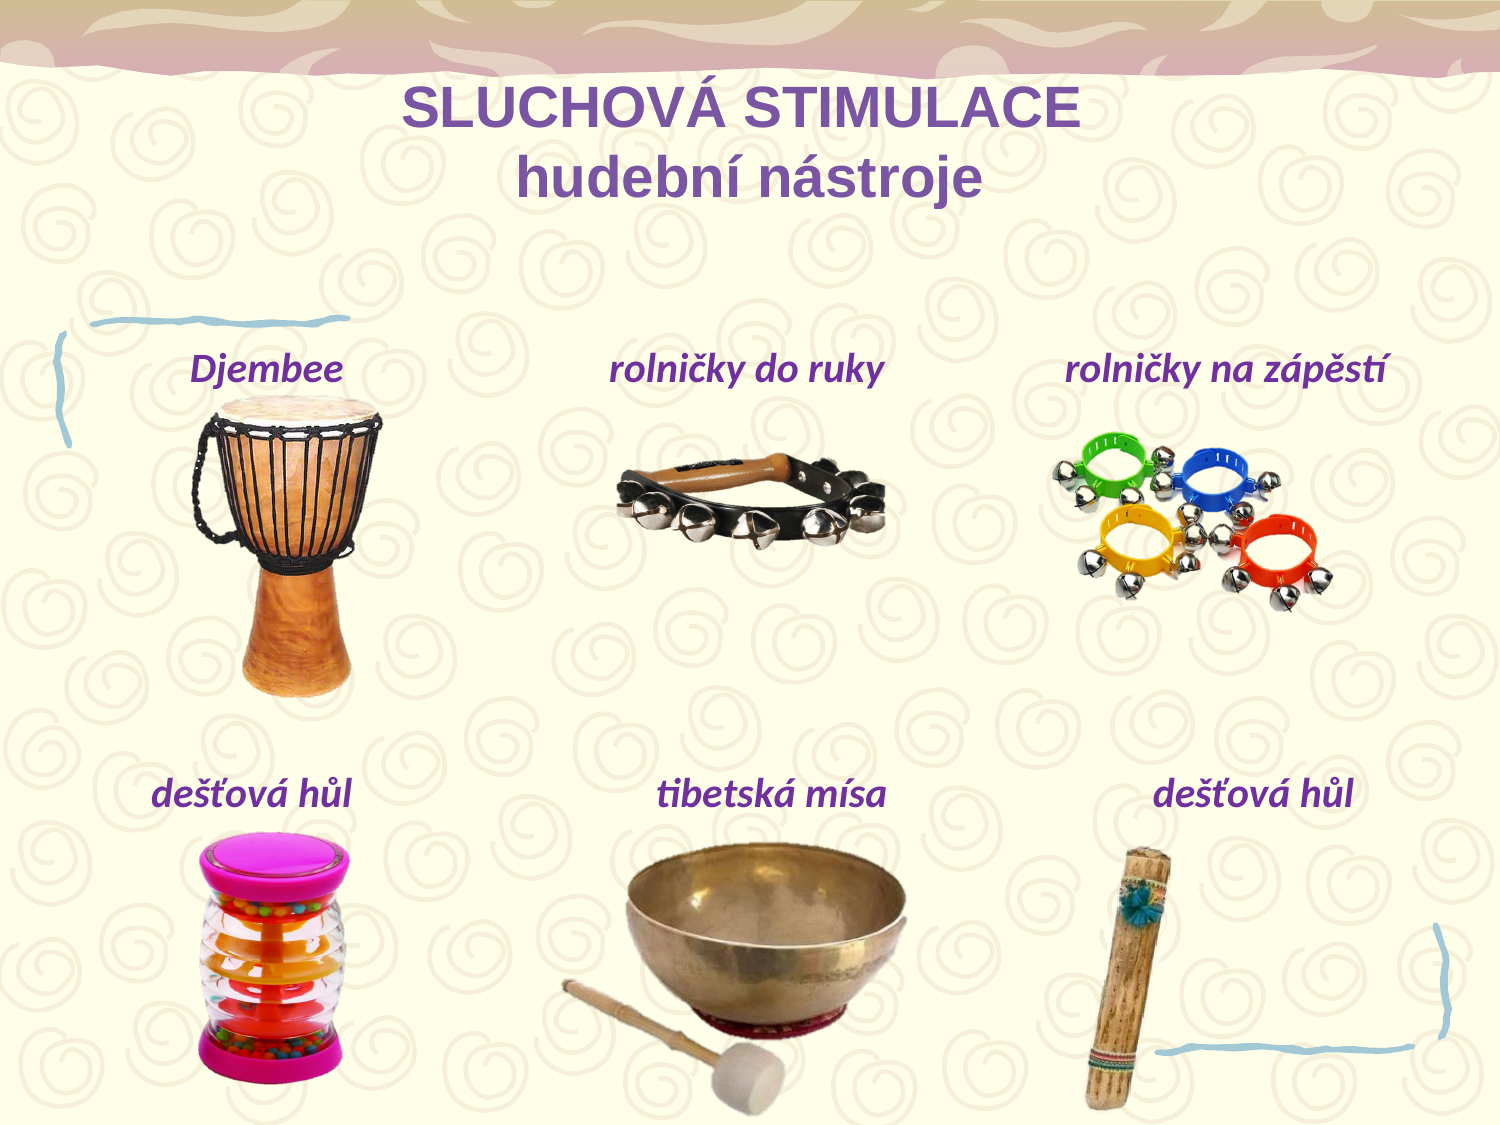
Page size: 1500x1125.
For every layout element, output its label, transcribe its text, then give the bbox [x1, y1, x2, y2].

title SLUCHOVÁ STIMULACE hudební nástroje [75, 45, 1426, 233]
list dešťová hůl tibetská mísa dešťová hůl [97, 718, 1426, 824]
picture [97, 356, 476, 718]
picture [128, 817, 419, 1099]
picture [551, 768, 1338, 1125]
picture [1040, 363, 1346, 683]
list Djembee rolničky do ruky rolničky na zápěstí [98, 293, 1426, 399]
picture [583, 366, 918, 633]
